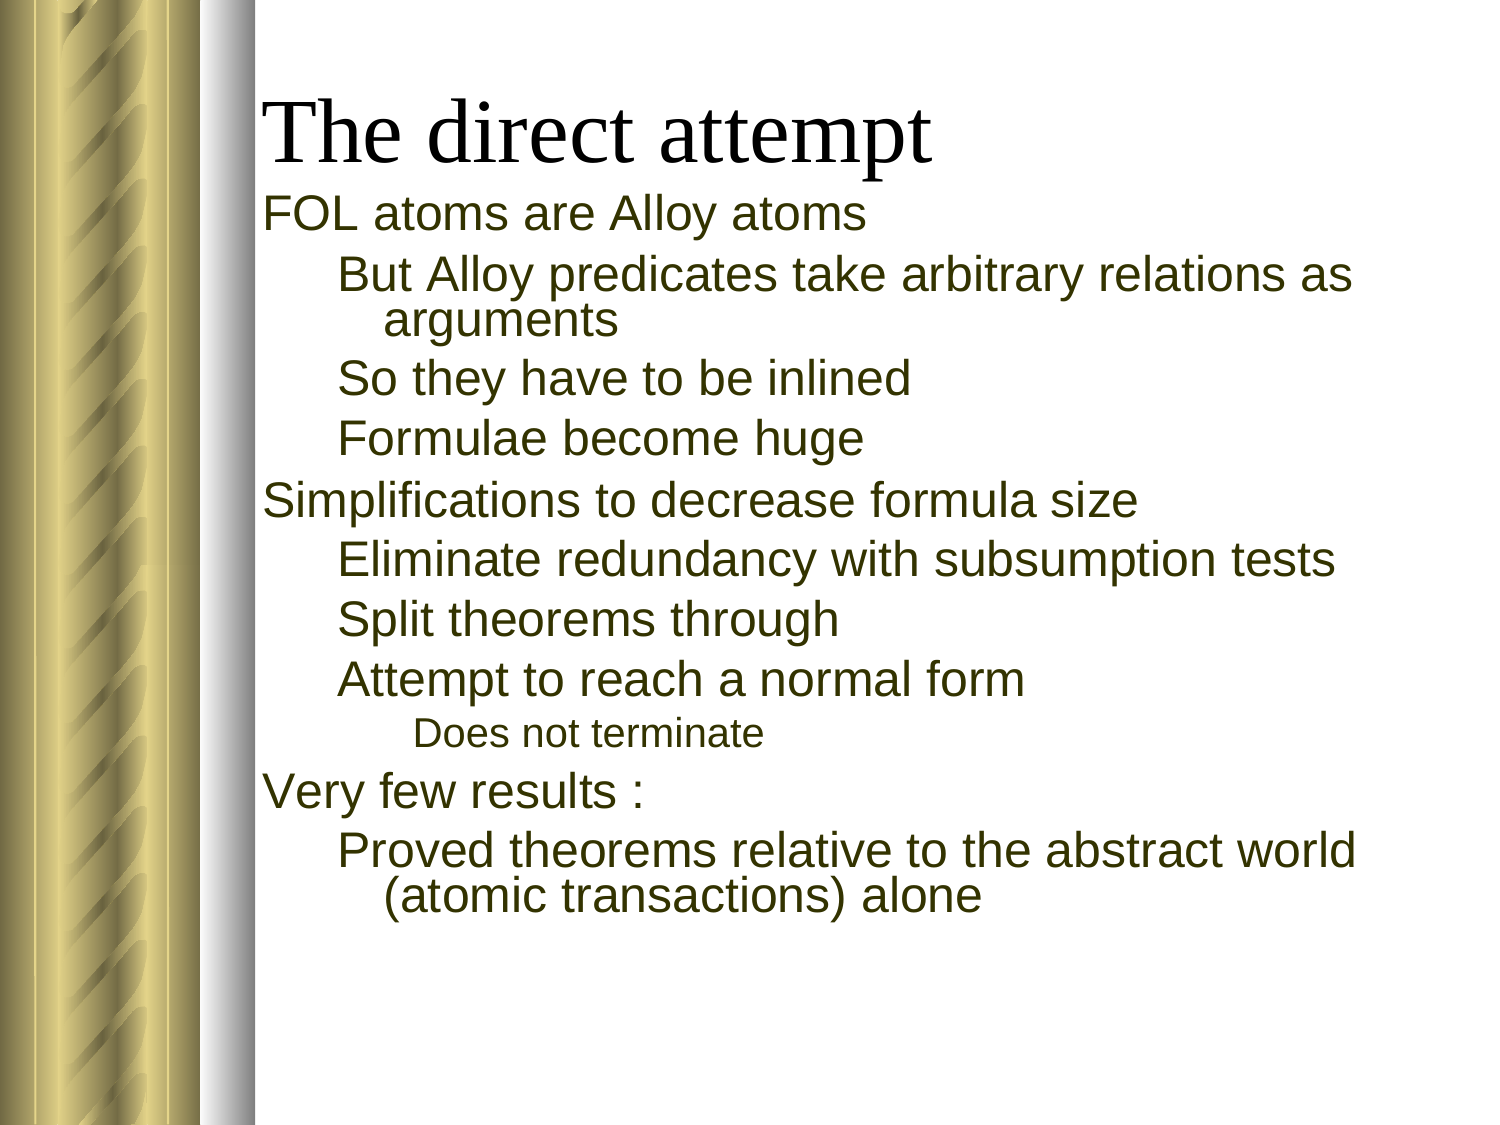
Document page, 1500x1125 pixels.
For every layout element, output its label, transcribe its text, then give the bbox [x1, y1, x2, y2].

list FOL atoms are Alloy atoms But Alloy predicates take arbitrary relations as arguments So they have to be inlined Formulae become huge Simplifications to decrease formula size Eliminate redundancy with subsumption tests Split theorems through Attempt to reach a normal form Does not terminate Very few results : Proved theorems relative to the abstract world (atomic transactions) alone [247, 177, 1477, 1125]
title The direct attempt [246, 60, 1476, 203]
